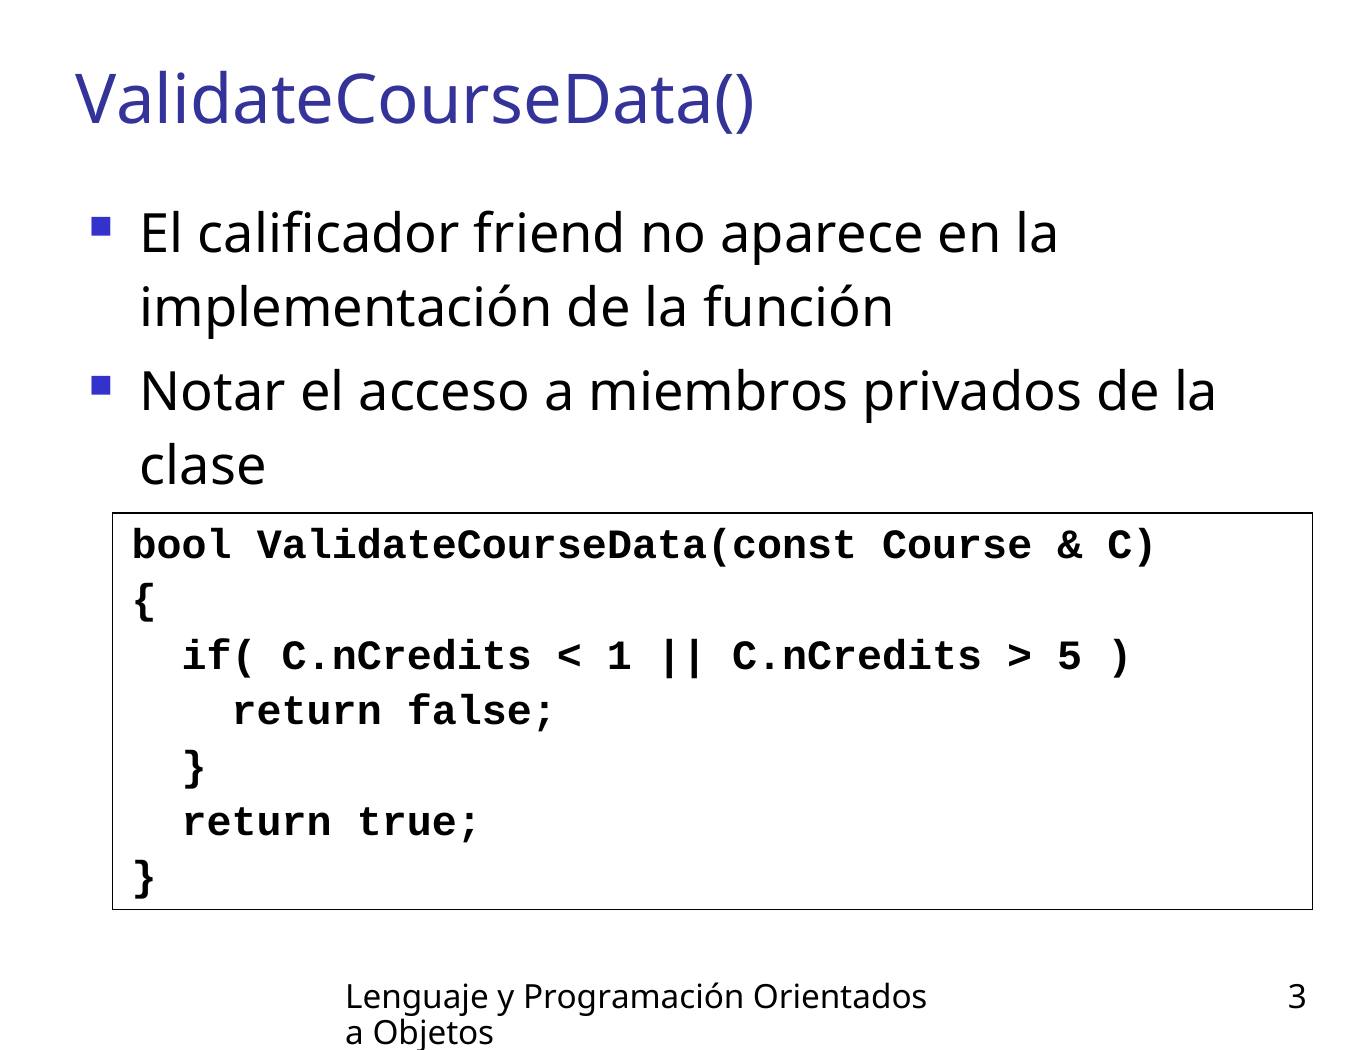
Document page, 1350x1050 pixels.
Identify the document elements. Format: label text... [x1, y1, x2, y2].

title ValidateCourseData()‏ [75, 16, 1319, 168]
text_box bool ValidateCourseData(const Course & C)‏ { if( C.nCredits < 1 || C.nCredits > 5 )‏ return false; } return true; } [112, 895, 1313, 910]
list El calificador friend no aparece en la implementación de la función Notar el acceso a miembros privados de la clase [75, 187, 1316, 895]
